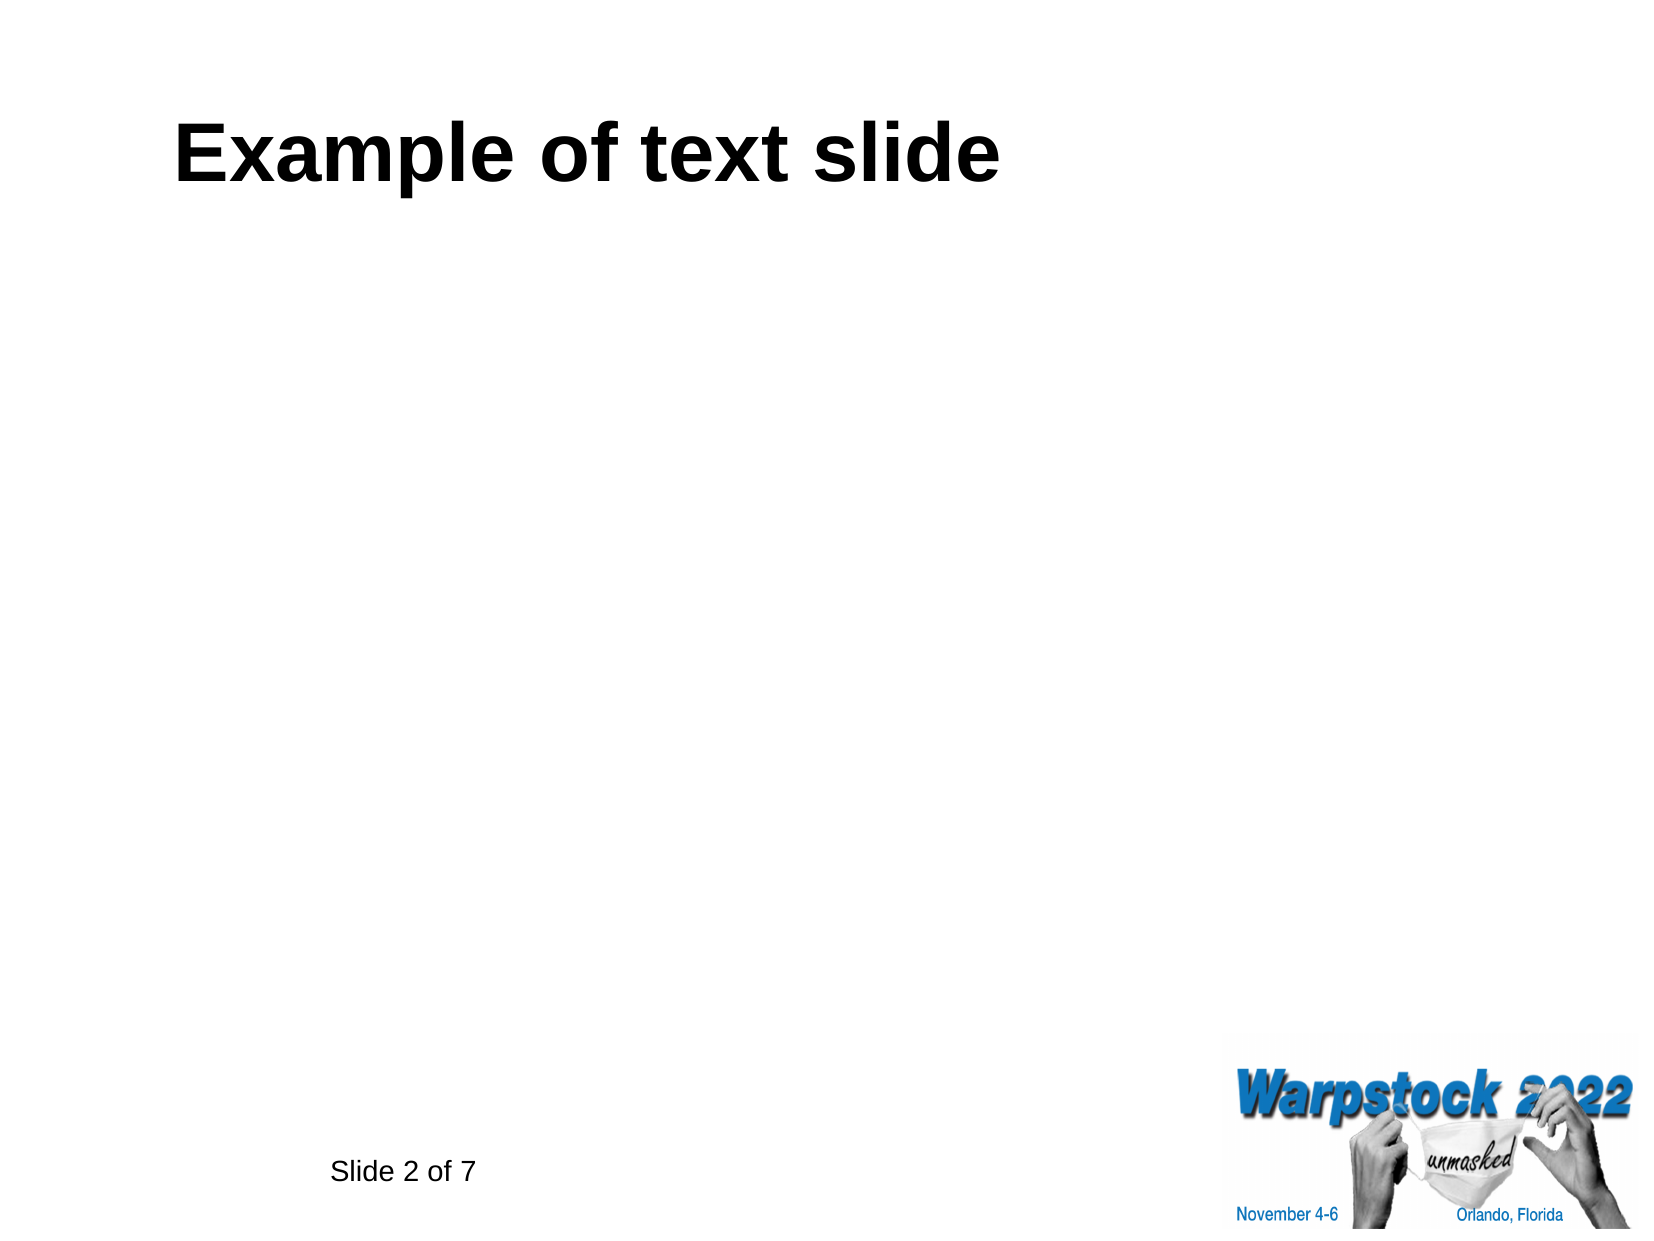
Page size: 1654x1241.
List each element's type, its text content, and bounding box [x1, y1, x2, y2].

title Example of text slide [173, 49, 1420, 257]
picture [1222, 1033, 1639, 1229]
